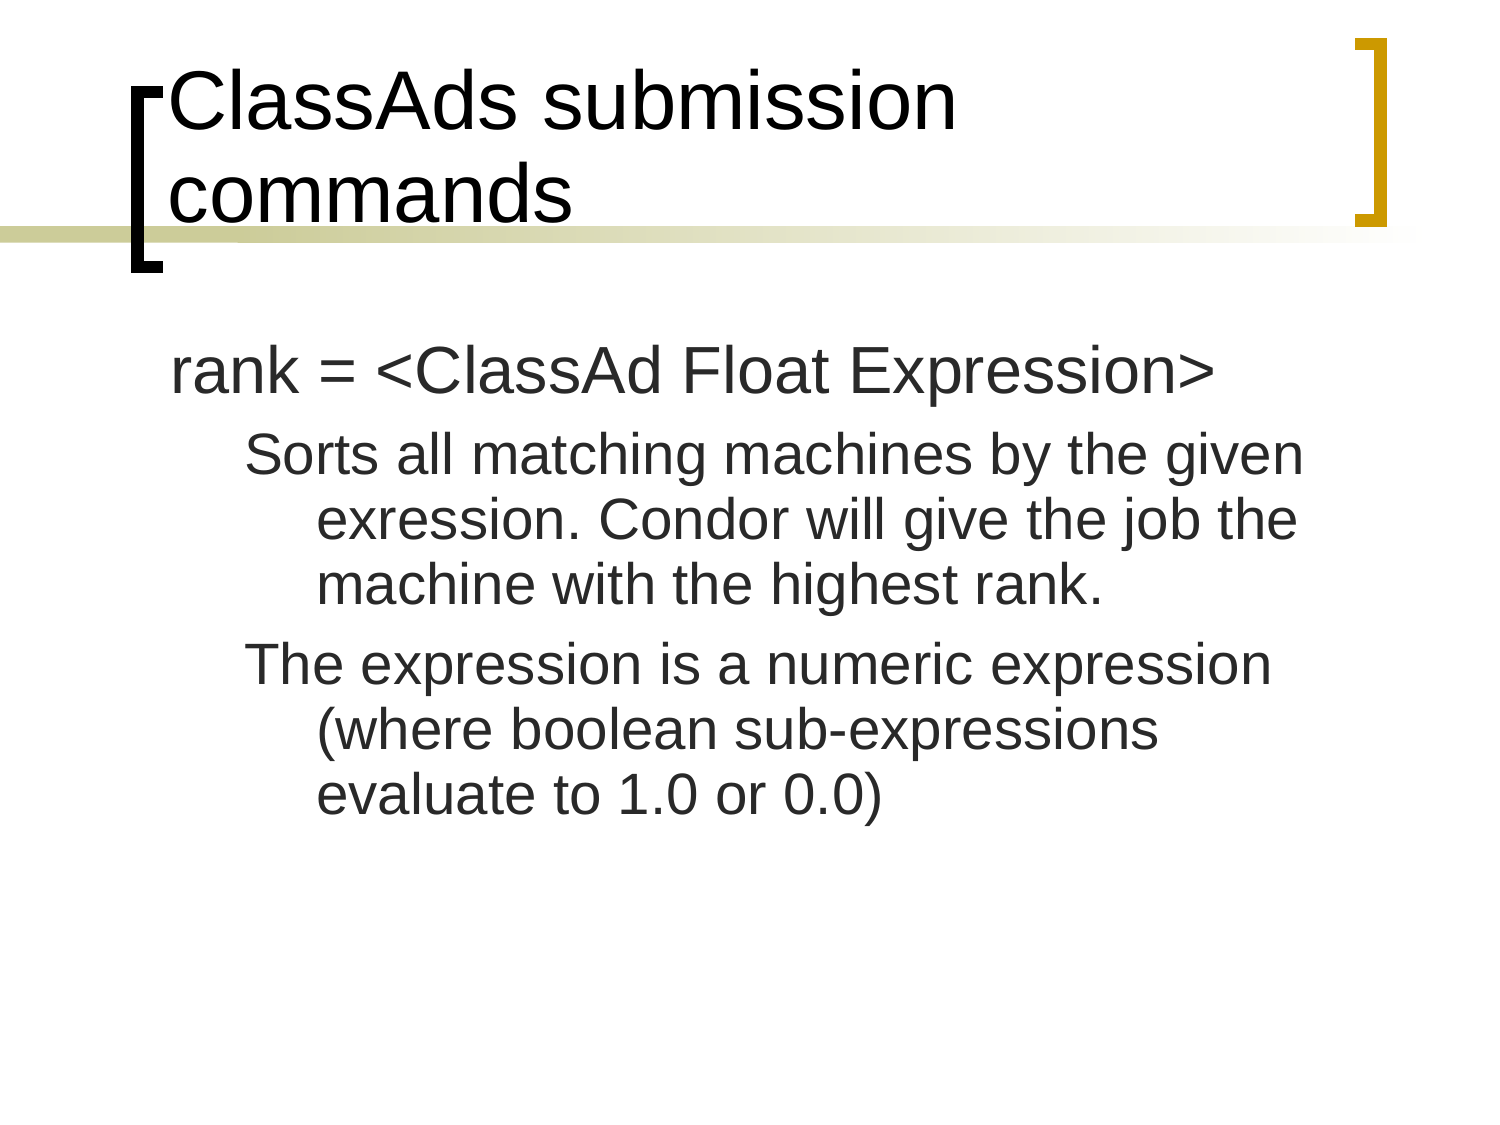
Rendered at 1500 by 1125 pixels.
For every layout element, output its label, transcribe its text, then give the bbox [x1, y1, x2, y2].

title ClassAds submission commands [152, 15, 1328, 248]
list rank = <ClassAd Float Expression> Sorts all matching machines by the given exression. Condor will give the job the machine with the highest rank. The expression is a numeric expression (where boolean sub-expressions evaluate to 1.0 or 0.0) [155, 324, 1413, 1020]
